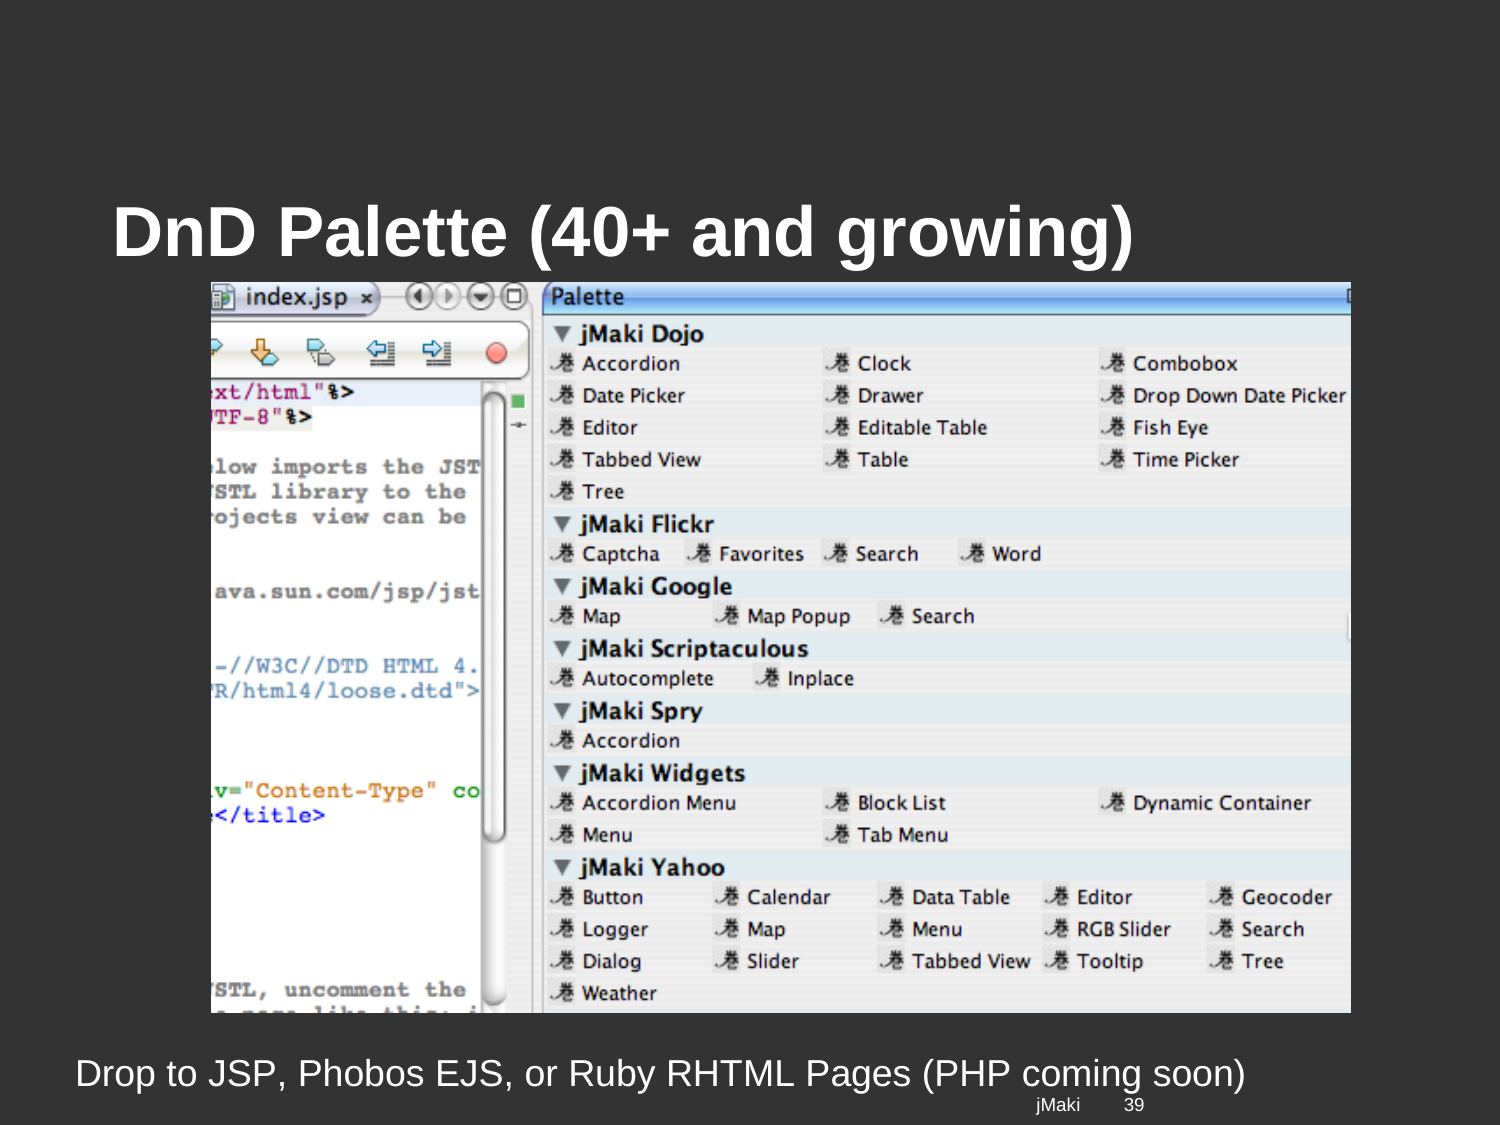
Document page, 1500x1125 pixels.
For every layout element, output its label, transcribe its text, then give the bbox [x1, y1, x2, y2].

picture [211, 282, 1351, 1013]
text_box Drop to JSP, Phobos EJS, or Ruby RHTML Pages (PHP coming soon) [75, 1049, 1241, 1092]
title DnD Palette (40+ and growing) [112, 119, 1417, 271]
